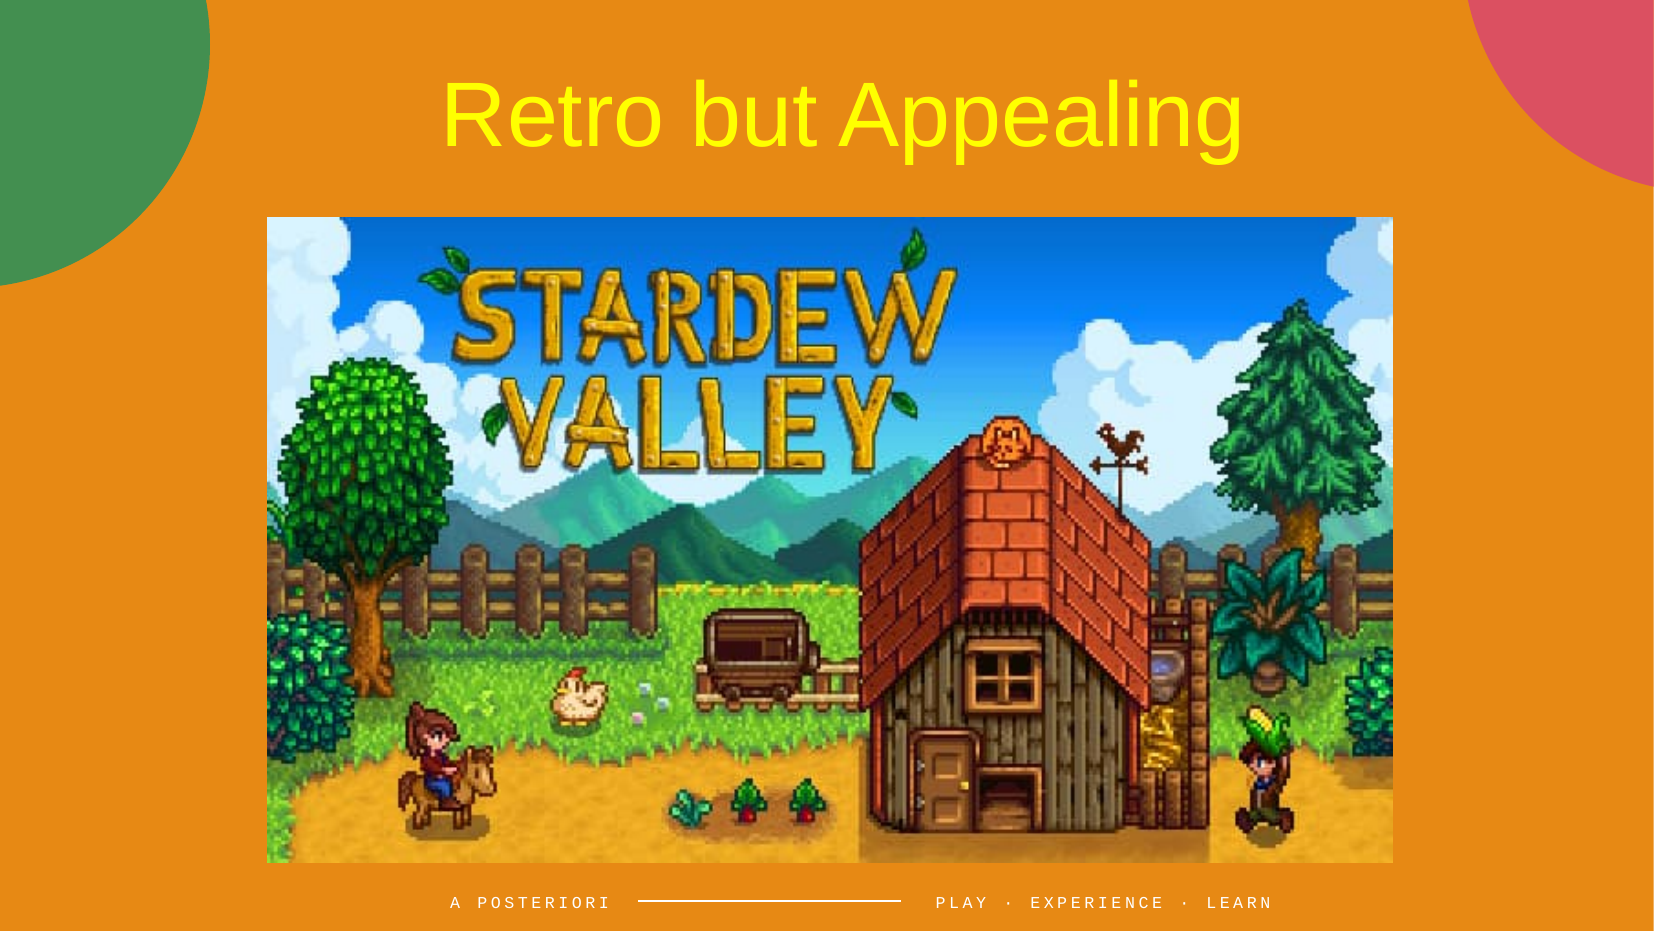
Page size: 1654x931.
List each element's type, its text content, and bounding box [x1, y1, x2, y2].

picture [267, 217, 1393, 863]
title Retro but Appealing [187, 37, 1501, 193]
